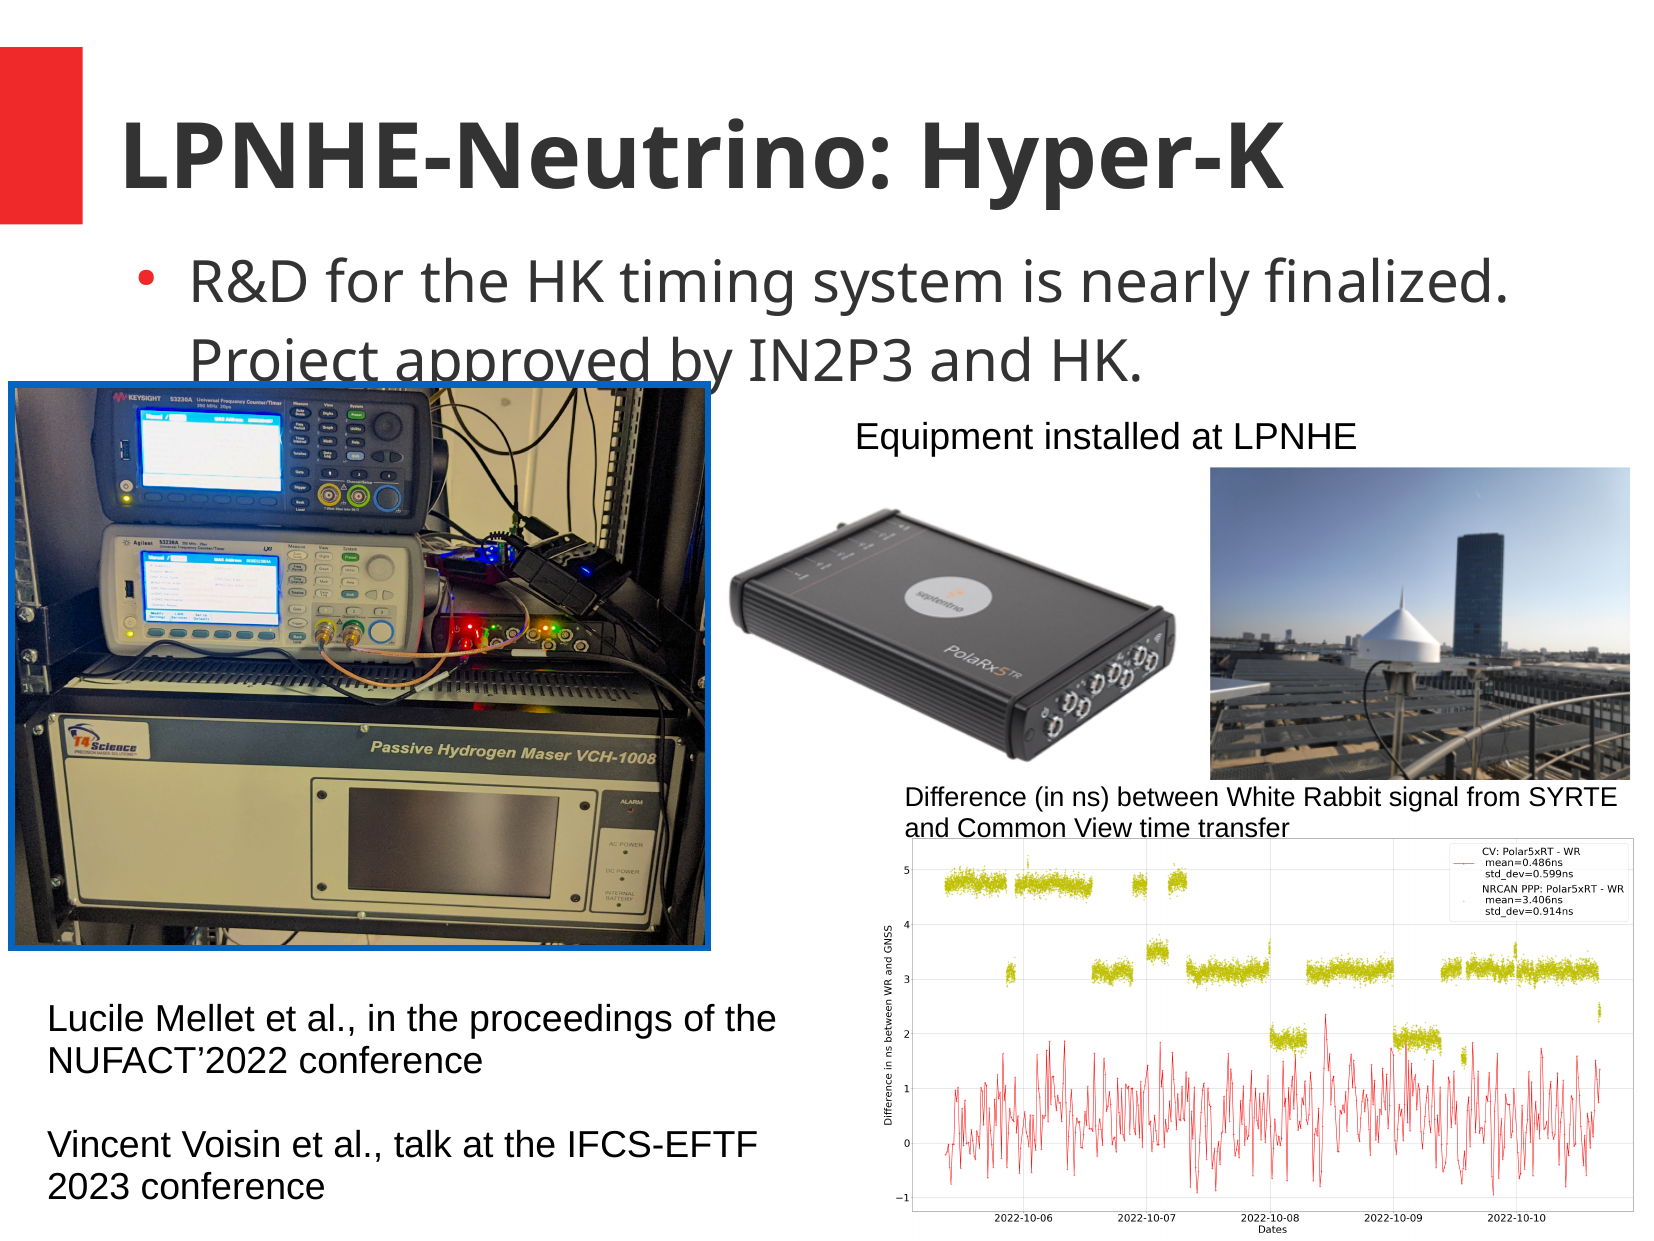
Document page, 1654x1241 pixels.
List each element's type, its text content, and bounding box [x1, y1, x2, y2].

title LPNHE-Neutrino: Hyper-K [118, 49, 1571, 257]
picture [1536, 449, 1652, 774]
text_box Difference (in ns) between White Rabbit signal from SYRTE and Common View time transfer [889, 774, 1652, 851]
picture [14, 387, 706, 946]
picture [796, 780, 1654, 1241]
text_box Equipment installed at LPNHE [840, 408, 1373, 466]
list R&D for the HK timing system is nearly finalized. Project approved by IN2P3 and HK. [118, 240, 1536, 960]
text_box Lucile Mellet et al., in the proceedings of the NUFACT’2022 conference Vincent Voisin et al., talk at the IFCS-EFTF 2023 conference [32, 990, 797, 1216]
